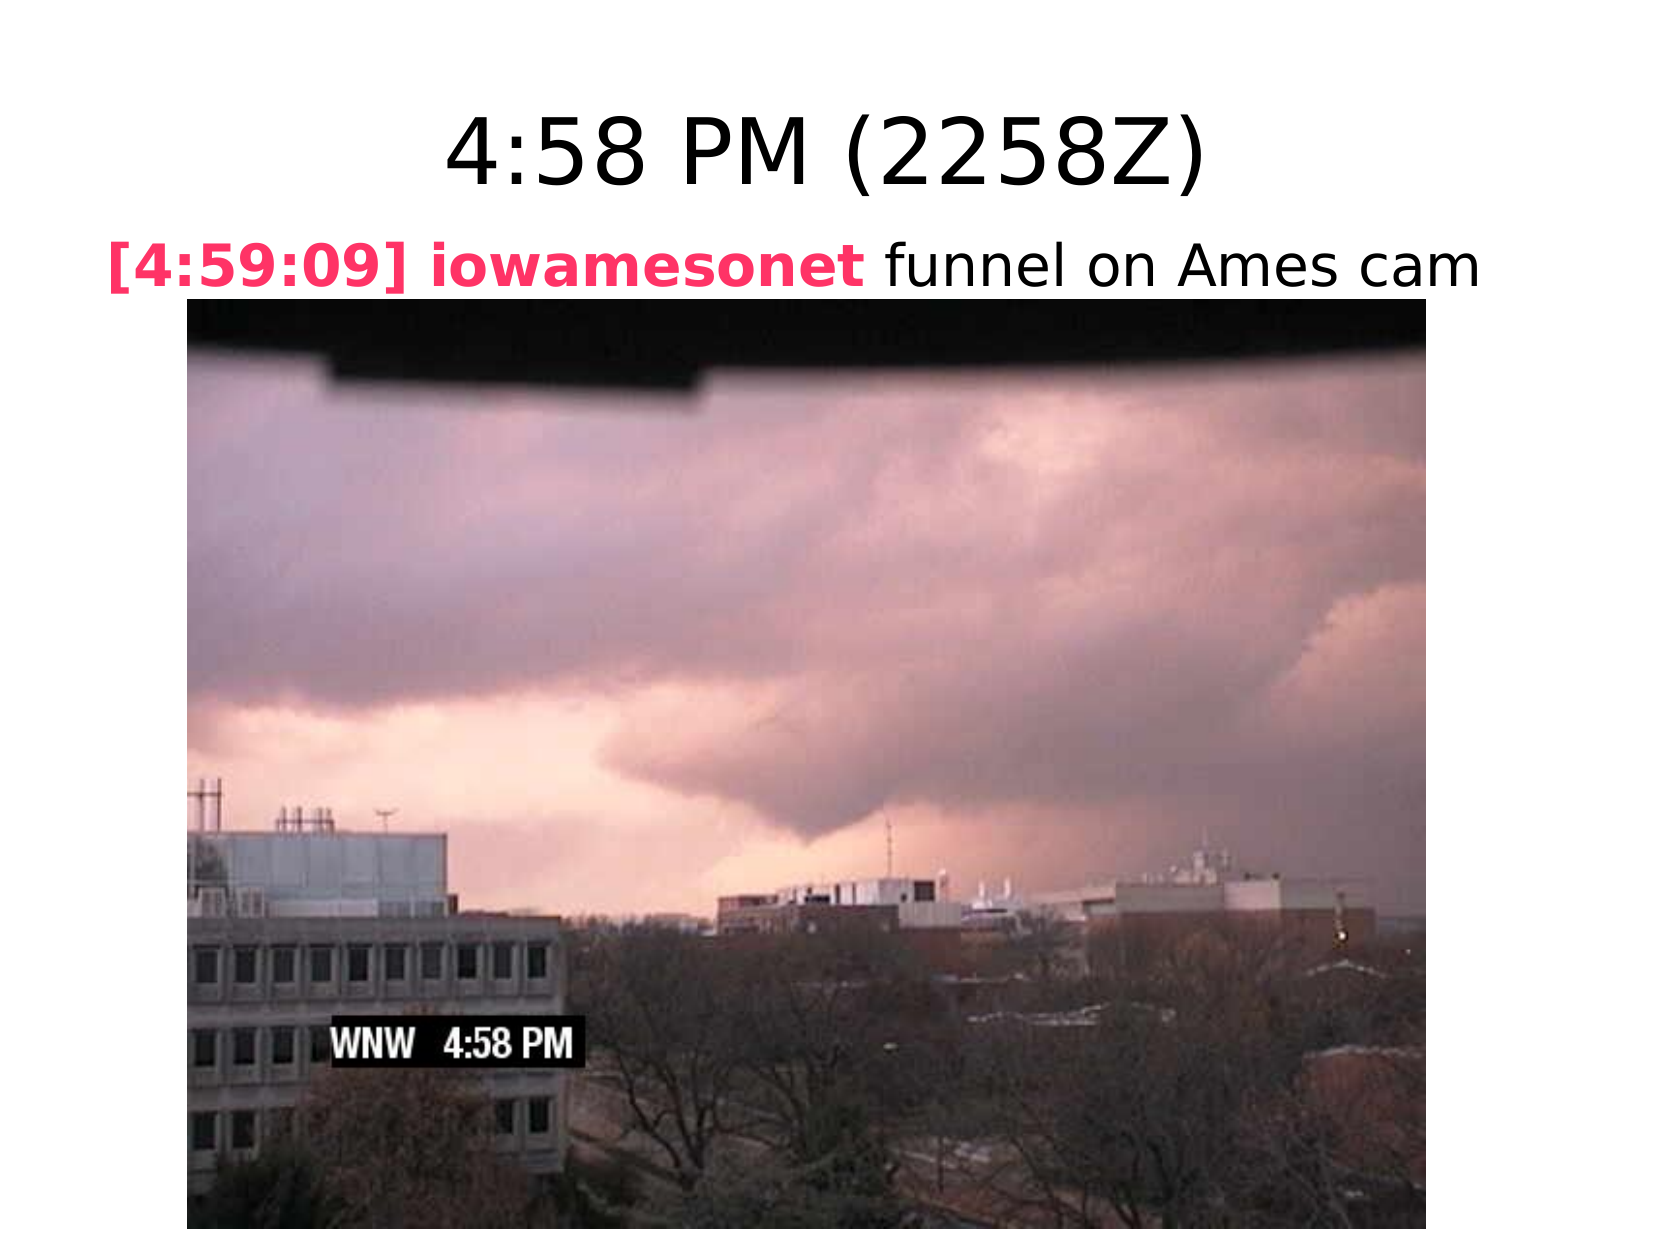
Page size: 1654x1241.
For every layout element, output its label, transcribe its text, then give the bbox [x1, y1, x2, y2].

text_box [4:59:09] iowamesonet funnel on Ames cam [92, 225, 1538, 308]
picture [187, 299, 1426, 1229]
title 4:58 PM (2258Z) [82, 49, 1571, 257]
